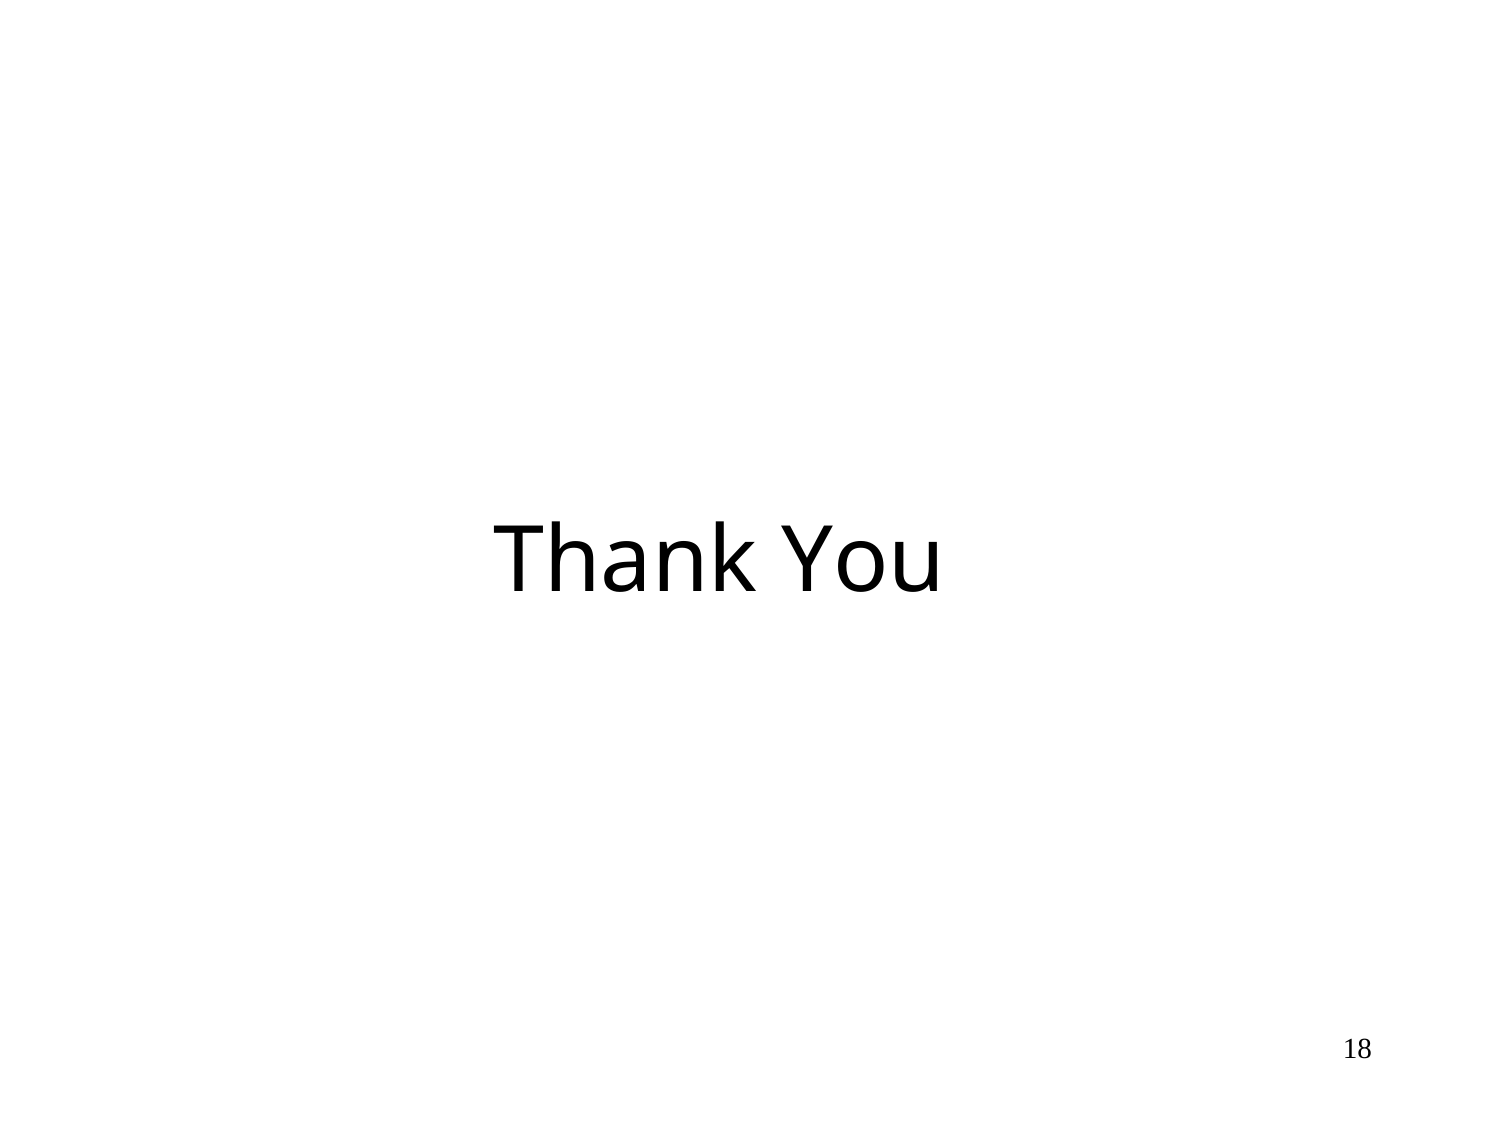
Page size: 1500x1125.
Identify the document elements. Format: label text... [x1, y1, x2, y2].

text_box Thank You [478, 489, 993, 616]
